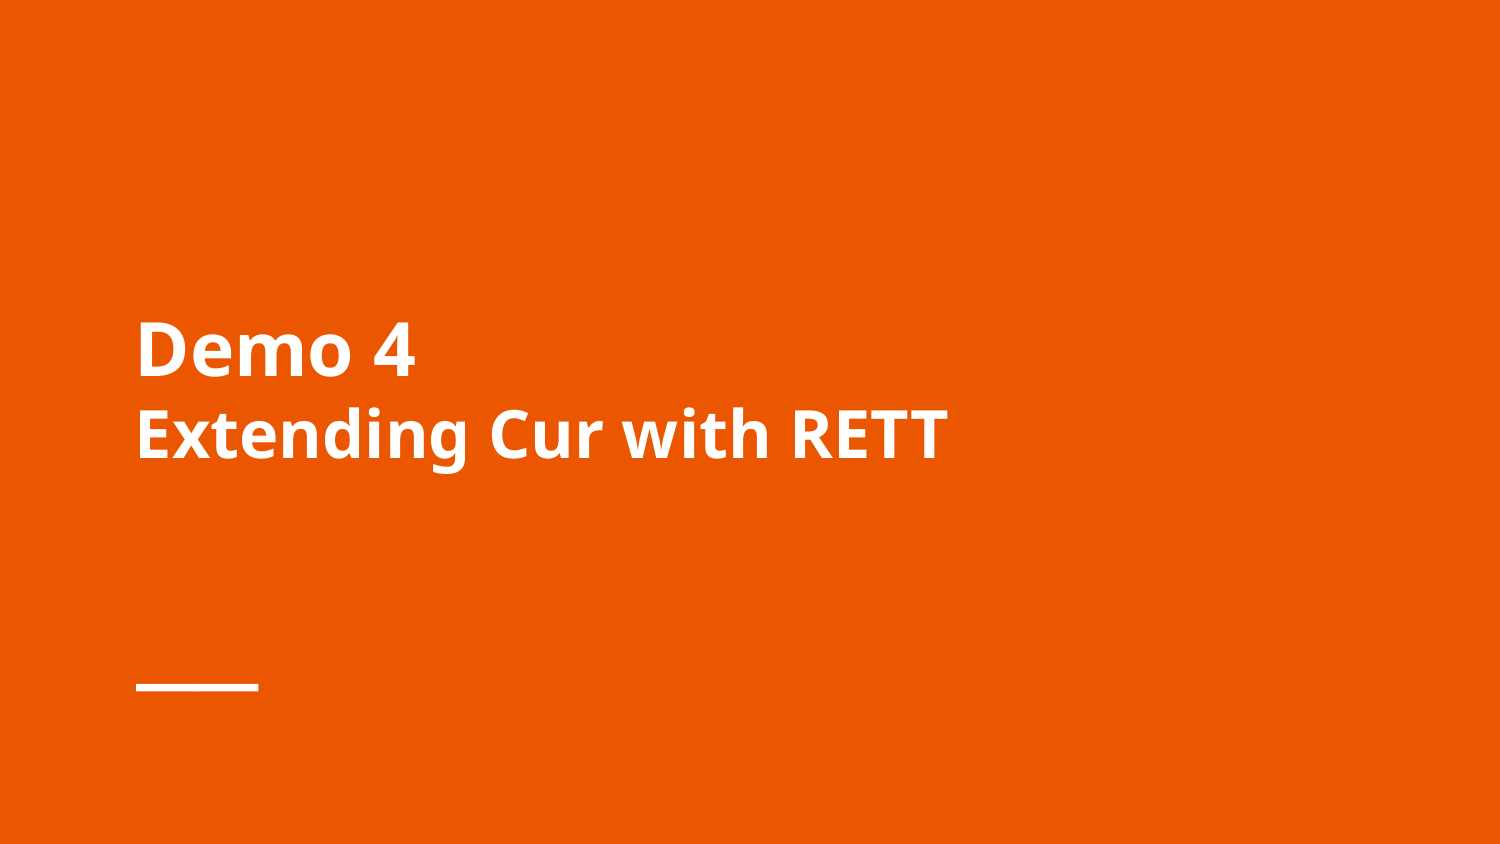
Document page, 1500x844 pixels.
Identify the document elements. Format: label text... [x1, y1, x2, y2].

title Demo 4 Extending Cur with RETT [119, 141, 1272, 632]
